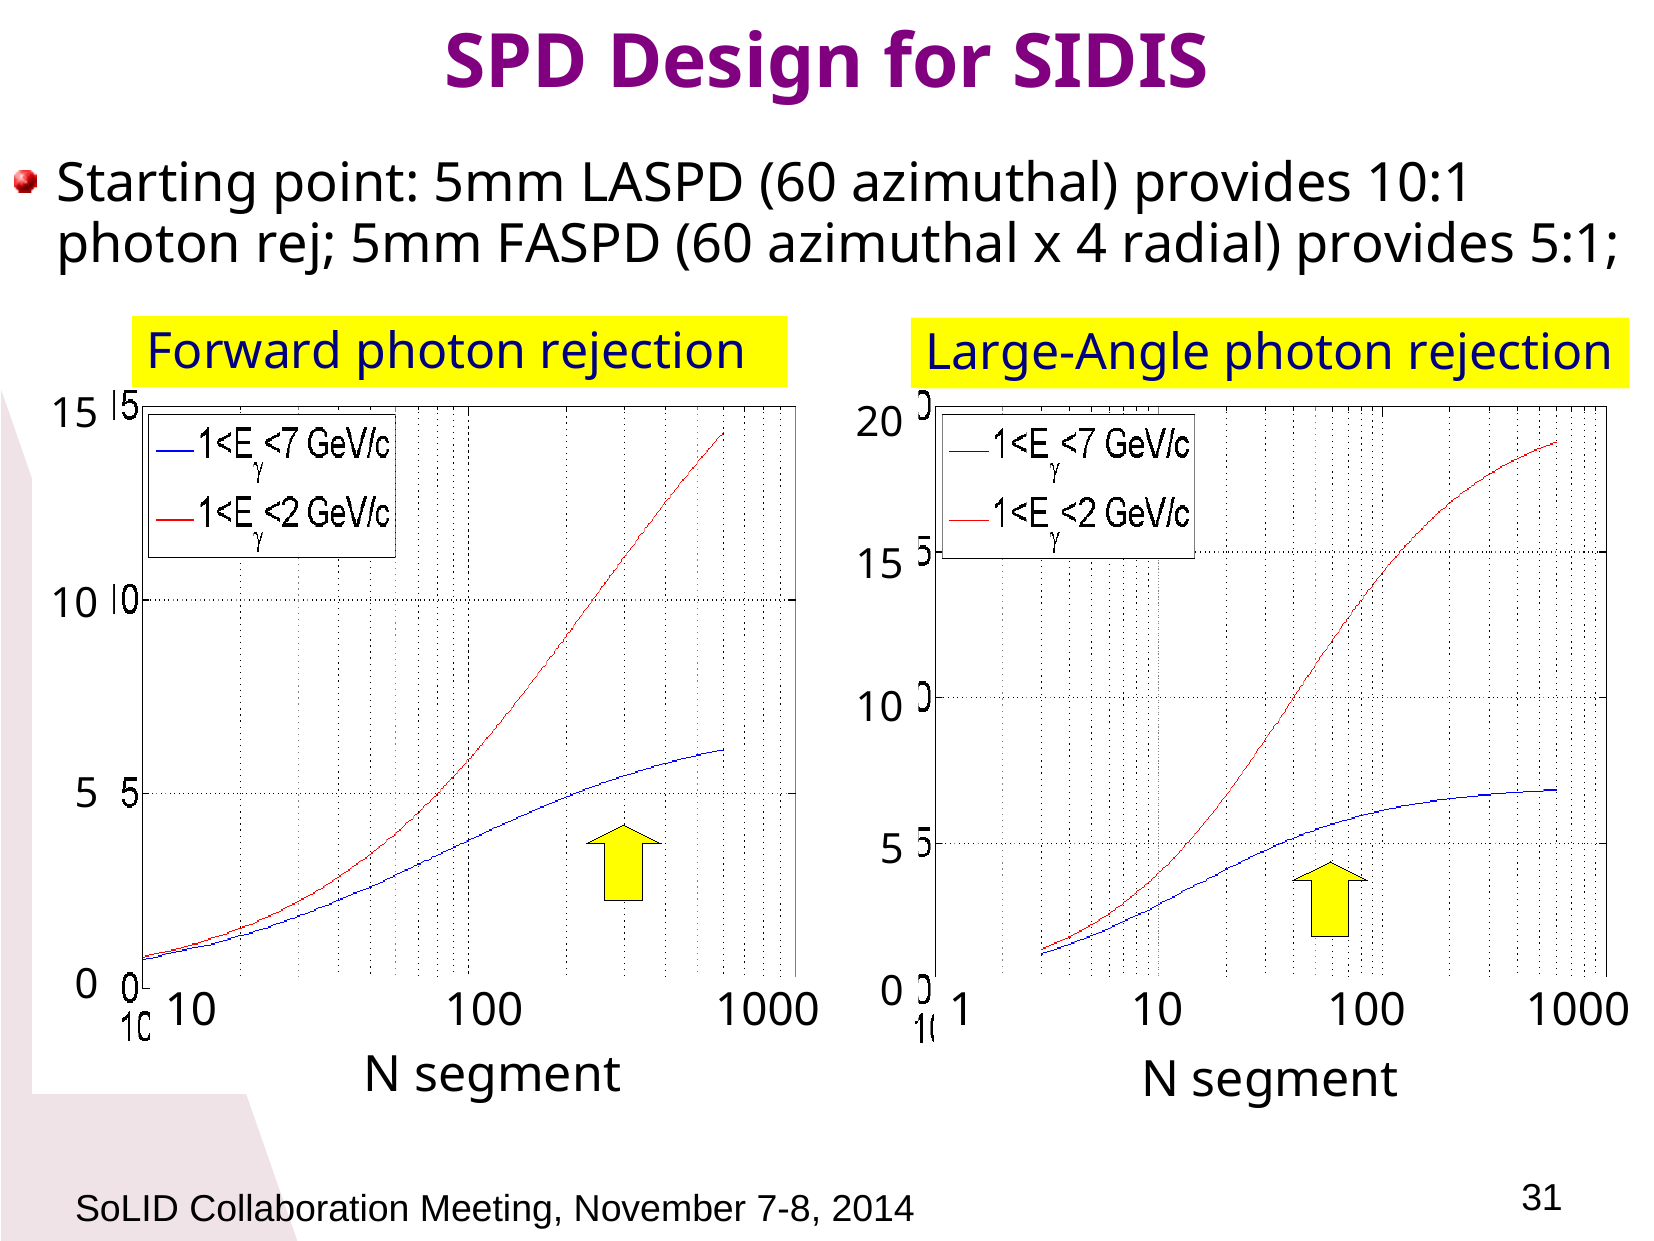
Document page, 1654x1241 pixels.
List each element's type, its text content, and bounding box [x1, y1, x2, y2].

text_box [1292, 861, 1368, 937]
text_box N segment [1126, 1044, 1414, 1115]
text_box 20 15 10 5 0 [840, 387, 919, 1021]
text_box Forward photon rejection [132, 316, 788, 387]
text_box 10 100 1000 [150, 977, 836, 1043]
text_box [586, 825, 662, 901]
text_box Starting point: 5mm LASPD (60 azimuthal) provides 10:1 photon rej; 5mm FASPD (60 azimuthal x 4 radial) provides 5:1; [0, 146, 1653, 282]
text_box 1 10 100 1000 [934, 977, 1647, 1044]
title SPD Design for SIDIS [0, 13, 1653, 146]
text_box Large-Angle photon rejection [910, 317, 1626, 389]
text_box 15 10 5 0 [35, 283, 114, 1014]
picture [32, 337, 1653, 1096]
text_box N segment [348, 1043, 637, 1110]
